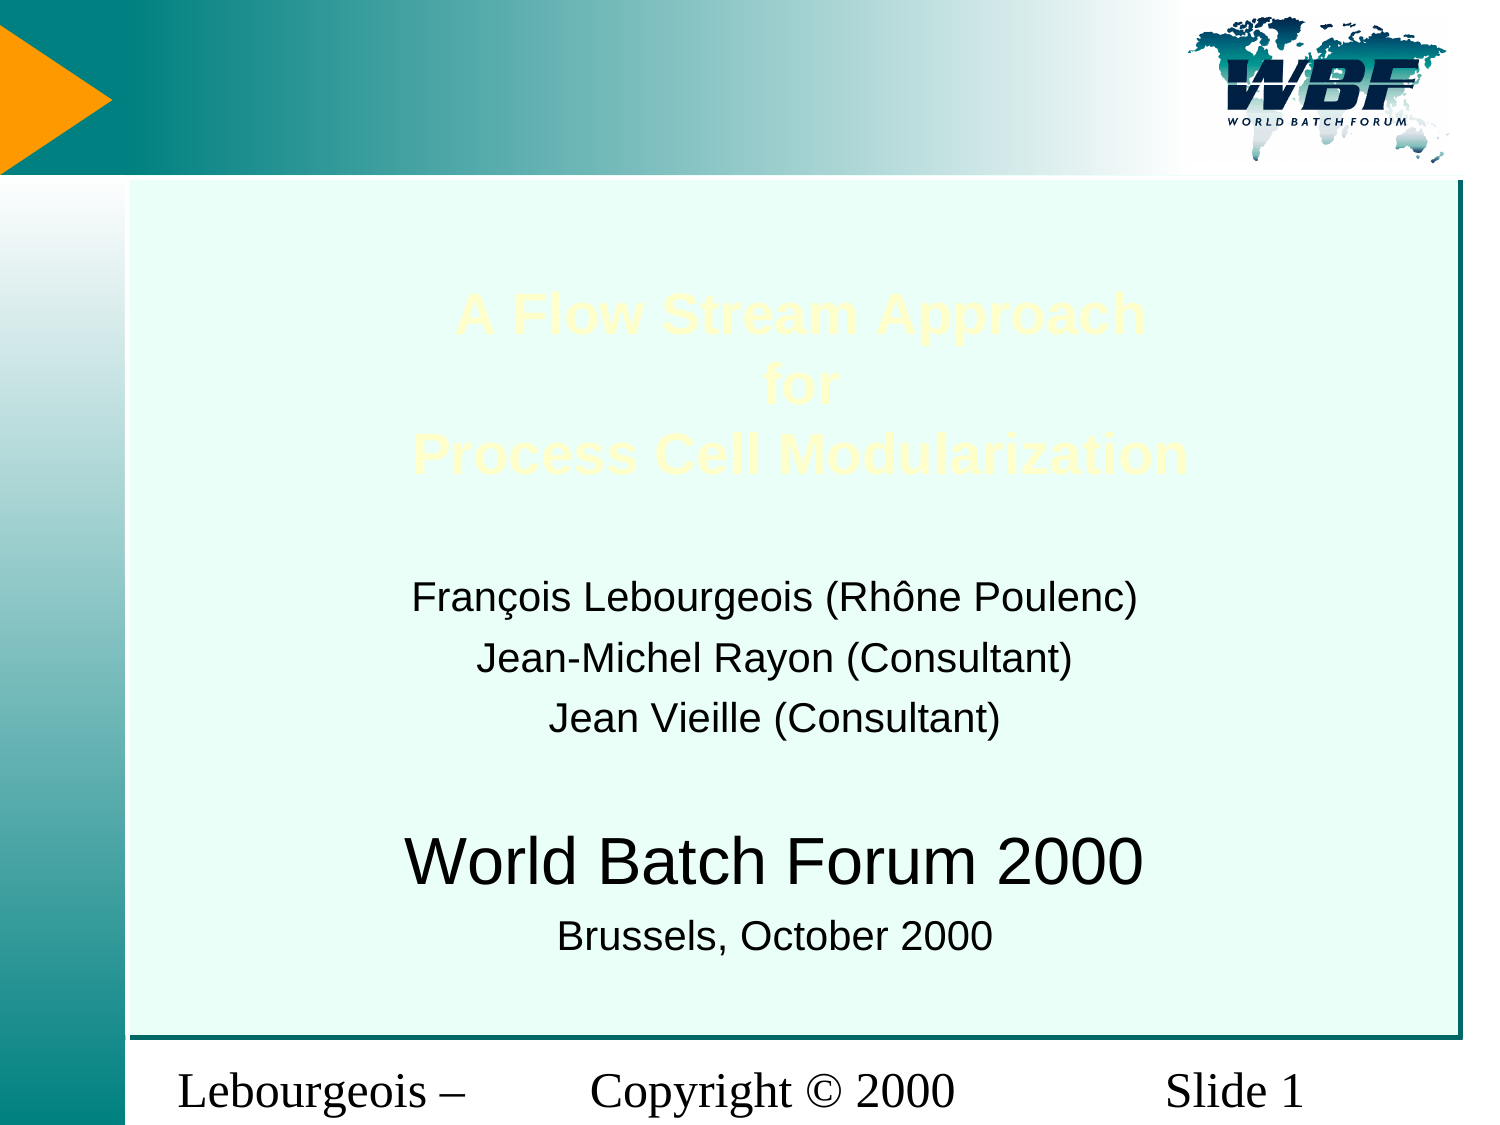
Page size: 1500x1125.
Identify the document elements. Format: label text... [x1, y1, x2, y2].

subtitle François Lebourgeois (Rhône Poulenc) Jean-Michel Rayon (Consultant) Jean Vieille (Consultant) World Batch Forum 2000 Brussels, October 2000 [249, 562, 1300, 1027]
title A Flow Stream Approach for Process Cell Modularization [152, 268, 1450, 494]
